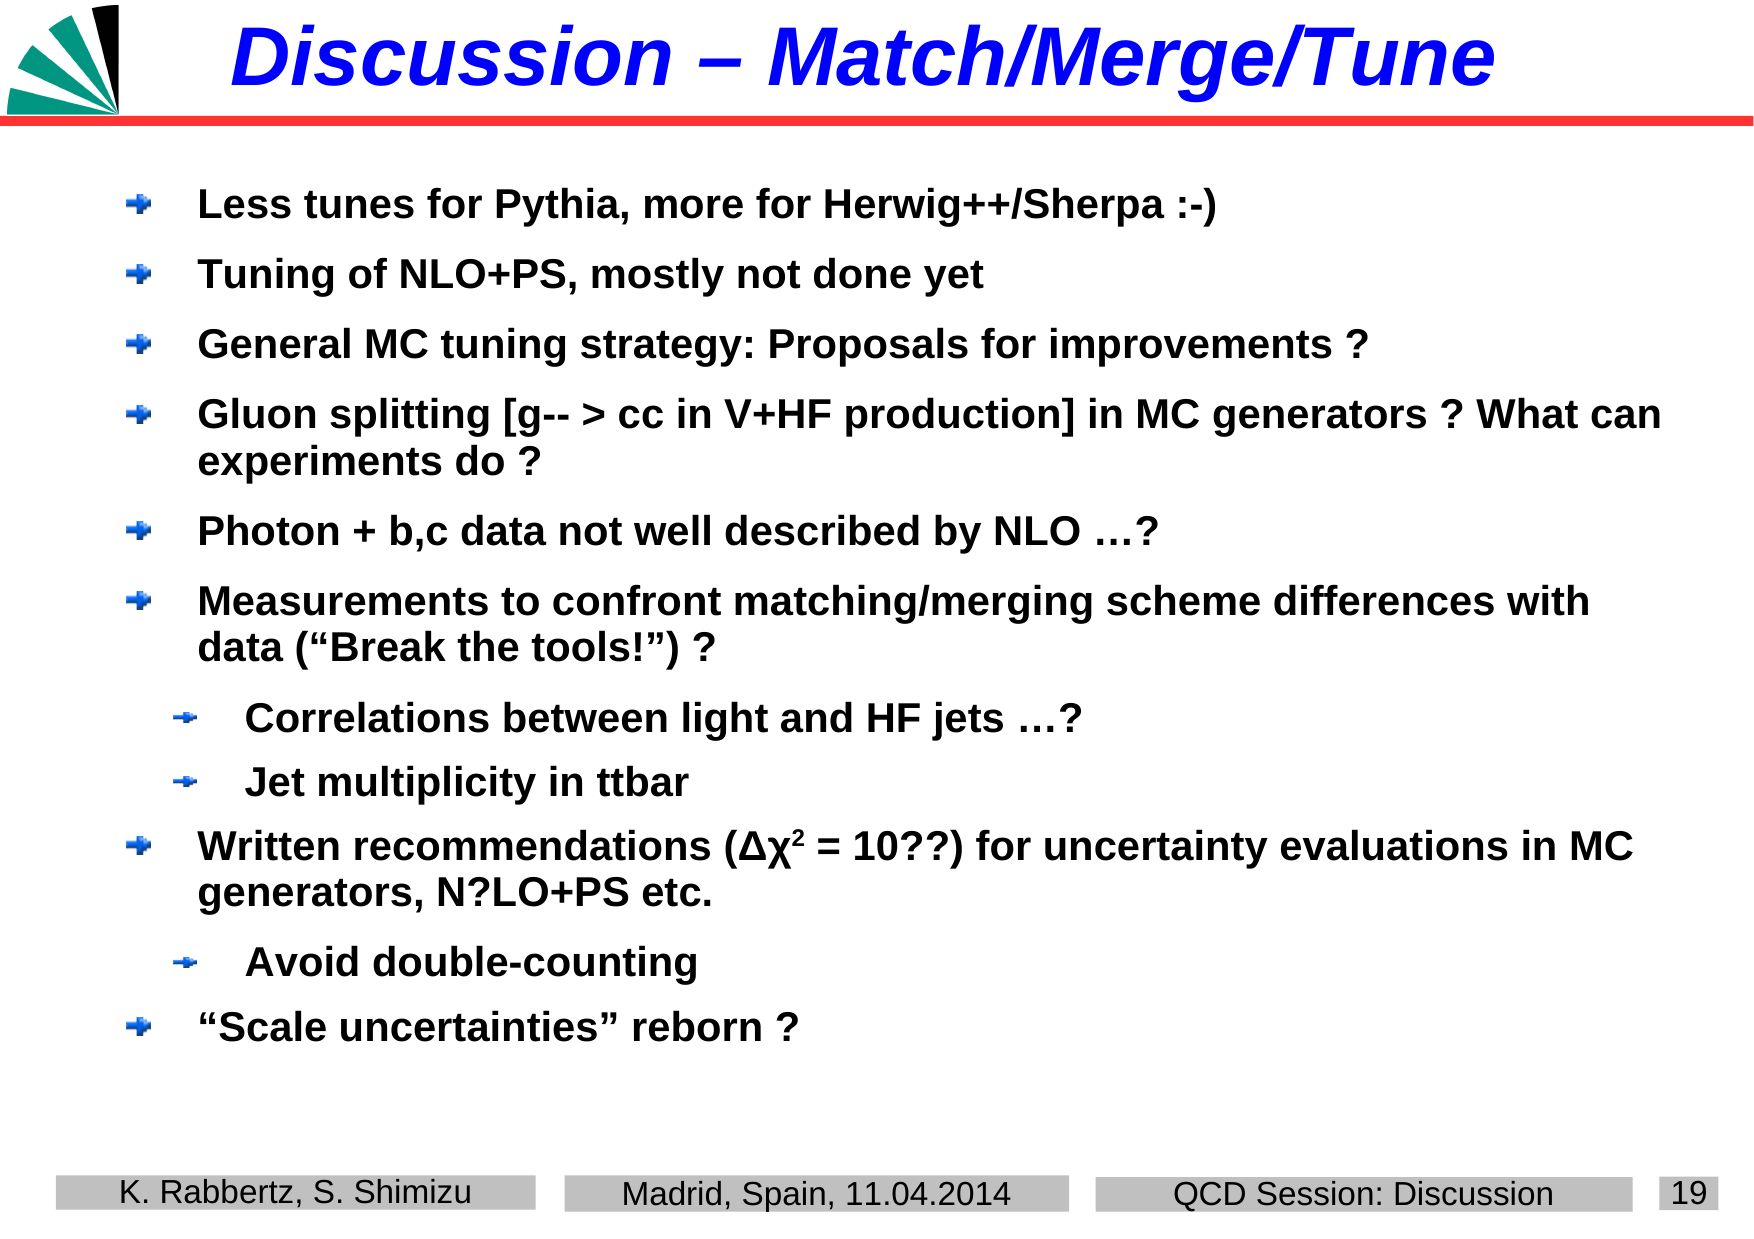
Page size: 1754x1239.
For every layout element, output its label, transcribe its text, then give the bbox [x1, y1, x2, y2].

list Less tunes for Pythia, more for Herwig++/Sherpa :-) Tuning of NLO+PS, mostly not done yet General MC tuning strategy: Proposals for improvements ? Gluon splitting [g-- > cc in V+HF production] in MC generators ? What can experiments do ? Photon + b,c data not well described by NLO …? Measurements to confront matching/merging scheme differences with data (“Break the tools!”) ? Correlations between light and HF jets …? Jet multiplicity in ttbar Written recommendations (Δχ2 = 10??) for uncertainty evaluations in MC generators, N?LO+PS etc. Avoid double-counting “Scale uncertainties” reborn ? [67, 180, 1684, 1058]
title Discussion – Match/Merge/Tune [123, 0, 1606, 114]
picture [7, 5, 119, 116]
